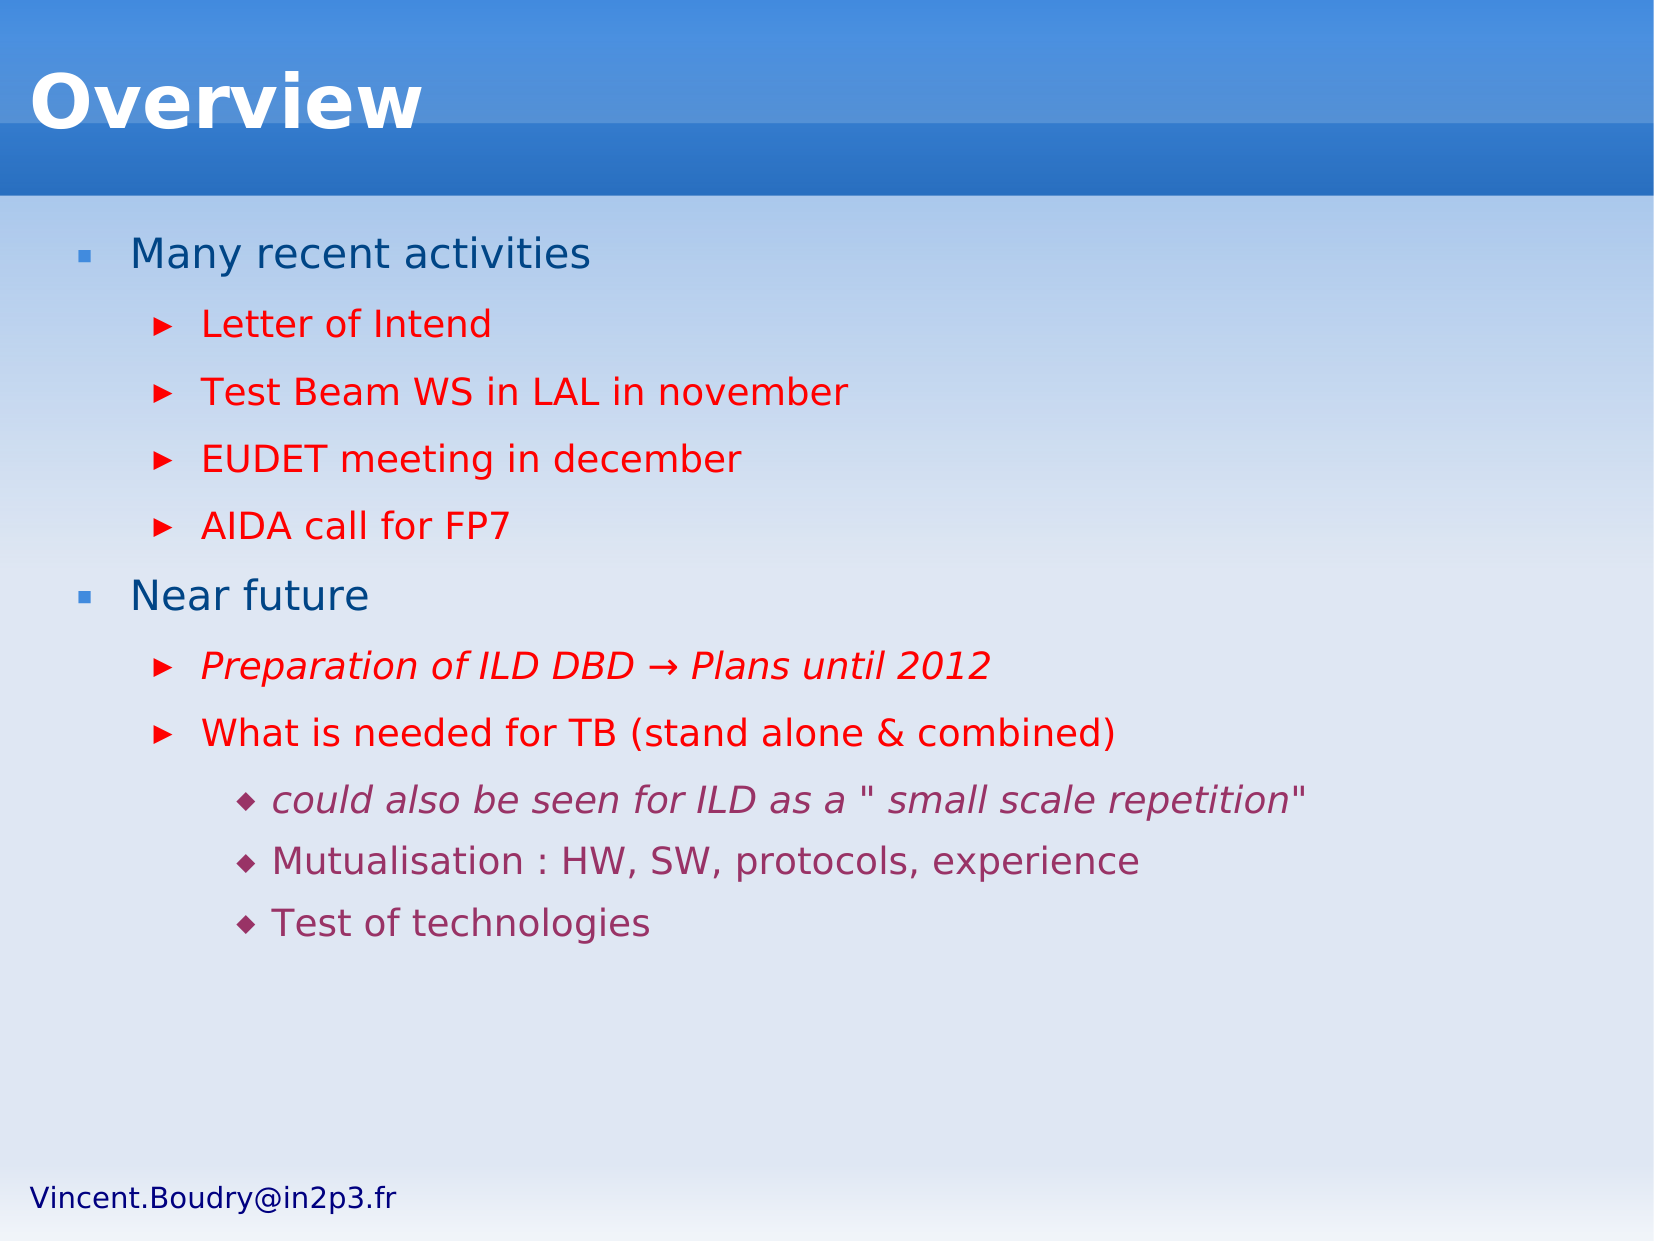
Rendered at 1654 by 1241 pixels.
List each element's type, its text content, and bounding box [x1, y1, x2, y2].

title Overview [29, 7, 1654, 200]
picture [0, 0, 1654, 1241]
list Many recent activities Letter of Intend Test Beam WS in LAL in november EUDET meeting in december AIDA call for FP7 Near future Preparation of ILD DBD → Plans until 2012 What is needed for TB (stand alone & combined) could also be seen for ILD as a " small scale repetition" Mutualisation : HW, SW, protocols, experience Test of technologies [59, 230, 1595, 1131]
